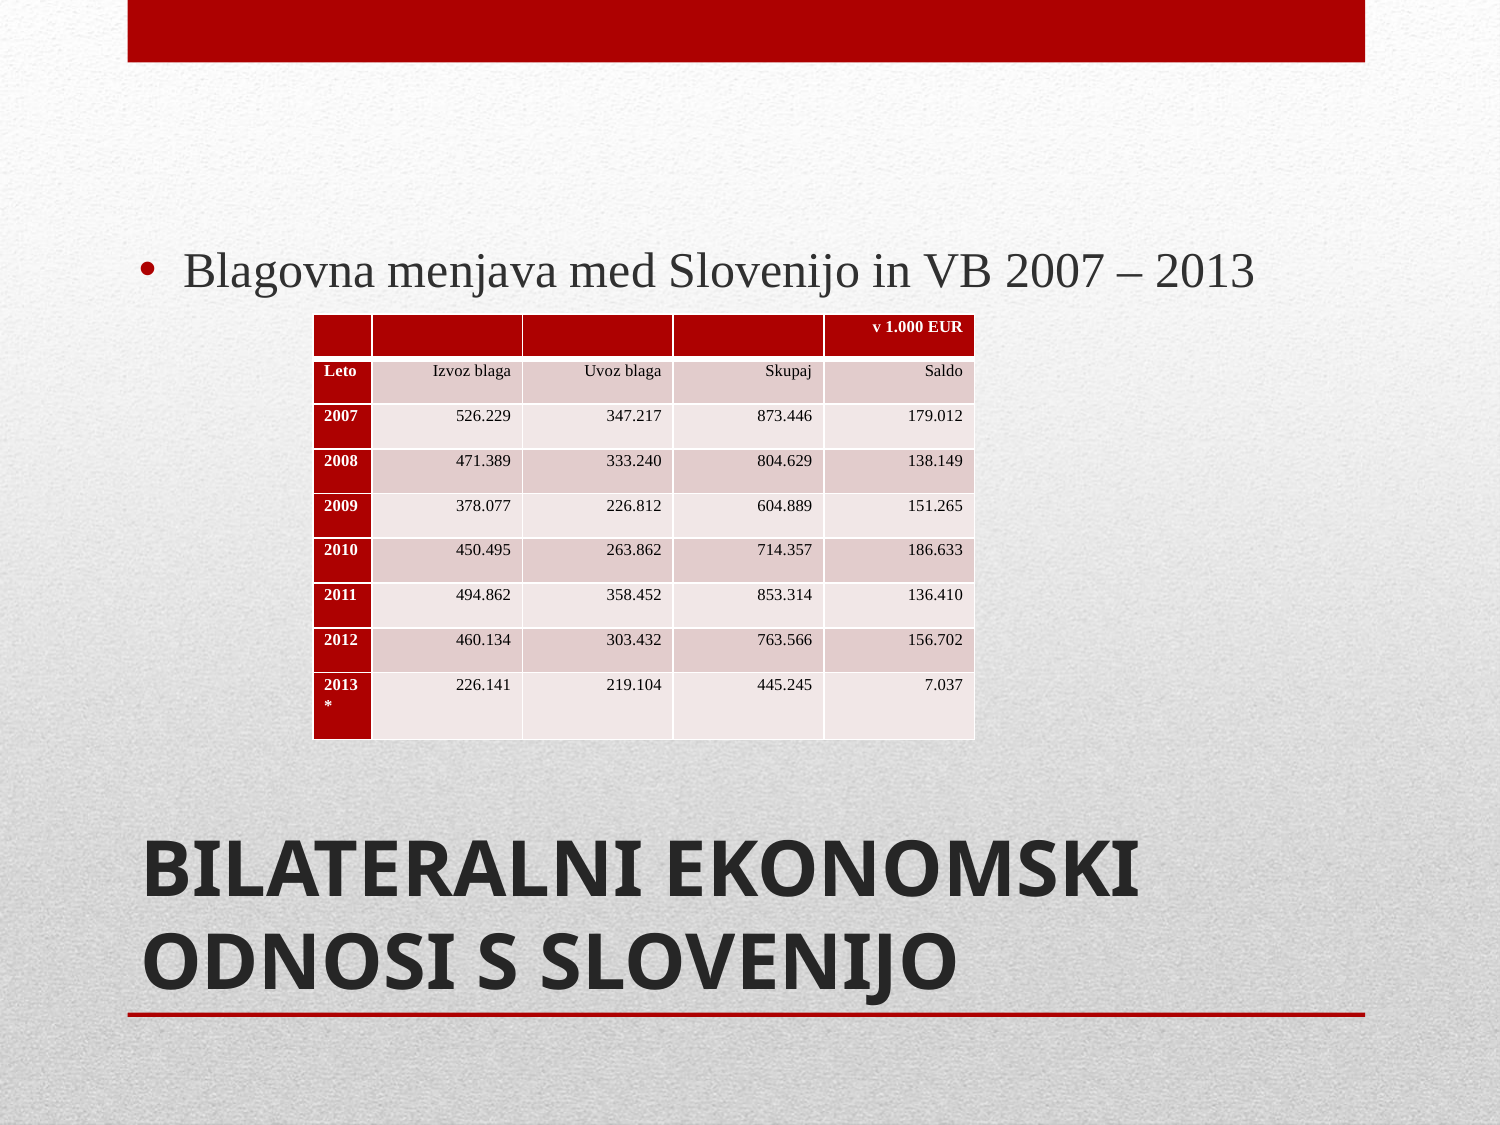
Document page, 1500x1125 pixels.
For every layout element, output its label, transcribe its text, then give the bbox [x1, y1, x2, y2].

table_cell 2010 [314, 539, 371, 582]
table_cell 136.410 [825, 584, 974, 627]
table_cell 7.037 [825, 673, 974, 739]
table_cell 138.149 [825, 450, 974, 493]
table_cell 714.357 [674, 539, 823, 582]
list Blagovna menjava med Slovenijo in VB 2007 – 2013 [123, 19, 1362, 657]
table_cell 303.432 [523, 629, 672, 672]
table_header [373, 315, 522, 356]
table_cell Izvoz blaga [373, 362, 522, 403]
table_cell 494.862 [373, 584, 522, 627]
table_cell Leto [314, 362, 371, 403]
table_header [314, 315, 371, 356]
table_cell 2008 [314, 450, 371, 493]
table_header [523, 315, 672, 356]
table_cell 186.633 [825, 539, 974, 582]
table_cell 226.141 [373, 673, 522, 739]
table_cell 2009 [314, 494, 371, 537]
table_cell 358.452 [523, 584, 672, 627]
table_cell 471.389 [373, 450, 522, 493]
table_cell 263.862 [523, 539, 672, 582]
table_cell 378.077 [373, 494, 522, 537]
table_cell 2011 [314, 584, 371, 627]
table_cell 2007 [314, 405, 371, 448]
table_cell Skupaj [674, 362, 823, 403]
table_header [674, 315, 823, 356]
table_cell 853.314 [674, 584, 823, 627]
table_cell 445.245 [674, 673, 823, 739]
table_header v 1.000 EUR [825, 315, 974, 356]
picture [0, 0, 1500, 1125]
table_cell 179.012 [825, 405, 974, 448]
table_cell Uvoz blaga [523, 362, 672, 403]
table_cell 604.889 [674, 494, 823, 537]
table_cell 226.812 [523, 494, 672, 537]
table_cell 156.702 [825, 629, 974, 672]
table_cell 450.495 [373, 539, 522, 582]
table_cell 151.265 [825, 494, 974, 537]
table_cell 347.217 [523, 405, 672, 448]
table_cell 763.566 [674, 629, 823, 672]
table_cell 873.446 [674, 405, 823, 448]
table_cell 460.134 [373, 629, 522, 672]
table_cell 2012 [314, 629, 371, 672]
title BILATERALNI EKONOMSKI ODNOSI S SLOVENIJO [125, 750, 1238, 1013]
table_cell 333.240 [523, 450, 672, 493]
table_cell 526.229 [373, 405, 522, 448]
table_cell 219.104 [523, 673, 672, 739]
table_cell Saldo [825, 362, 974, 403]
table_cell 2013* [314, 673, 371, 739]
table_cell 804.629 [674, 450, 823, 493]
